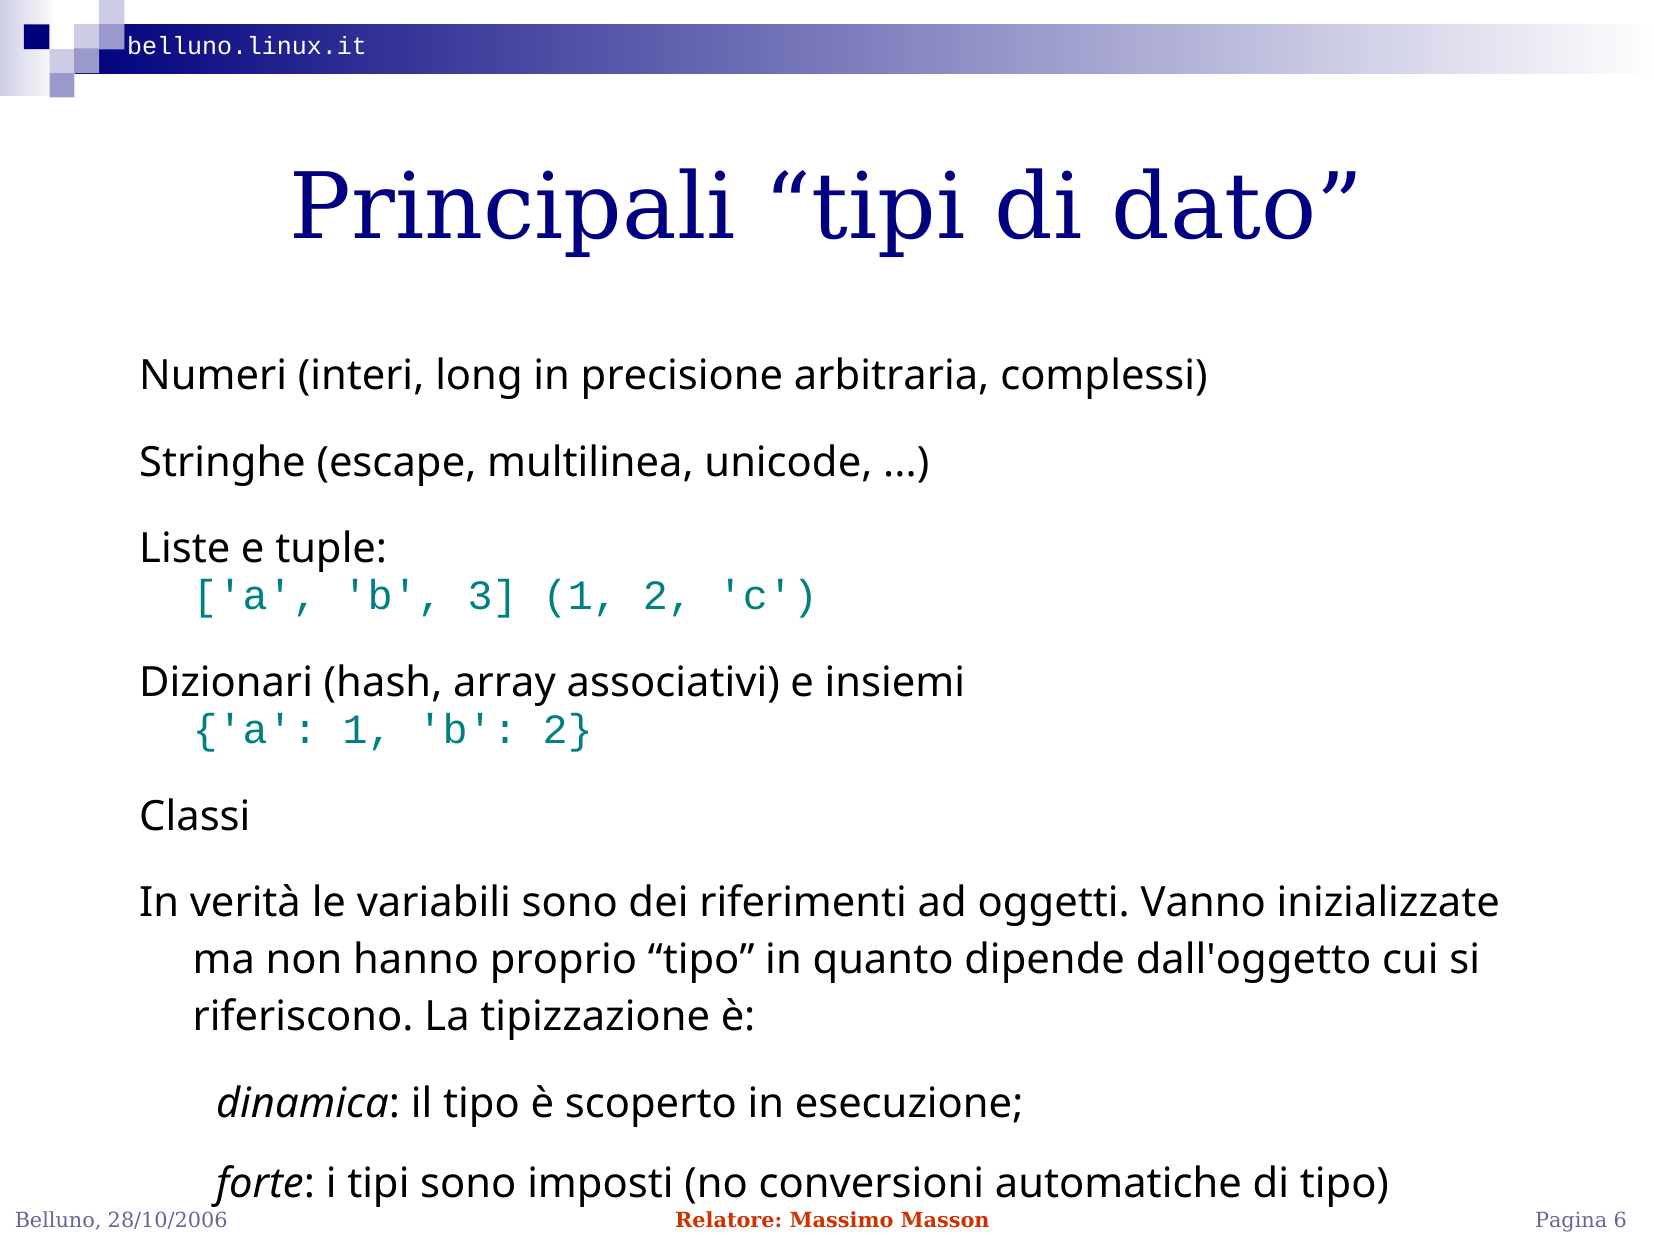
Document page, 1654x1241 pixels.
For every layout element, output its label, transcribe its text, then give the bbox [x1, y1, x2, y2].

title Principali “tipi di dato” [121, 102, 1534, 311]
list Numeri (interi, long in precisione arbitraria, complessi) Stringhe (escape, multilinea, unicode, ...) Liste e tuple: ['a', 'b', 3] (1, 2, 'c') Dizionari (hash, array associativi) e insiemi {'a': 1, 'b': 2} Classi In verità le variabili sono dei riferimenti ad oggetti. Vanno inizializzate ma non hanno proprio “tipo” in quanto dipende dall'oggetto cui si riferiscono. La tipizzazione è: dinamica: il tipo è scoperto in esecuzione; forte: i tipi sono imposti (no conversioni automatiche di tipo) [121, 344, 1534, 1127]
